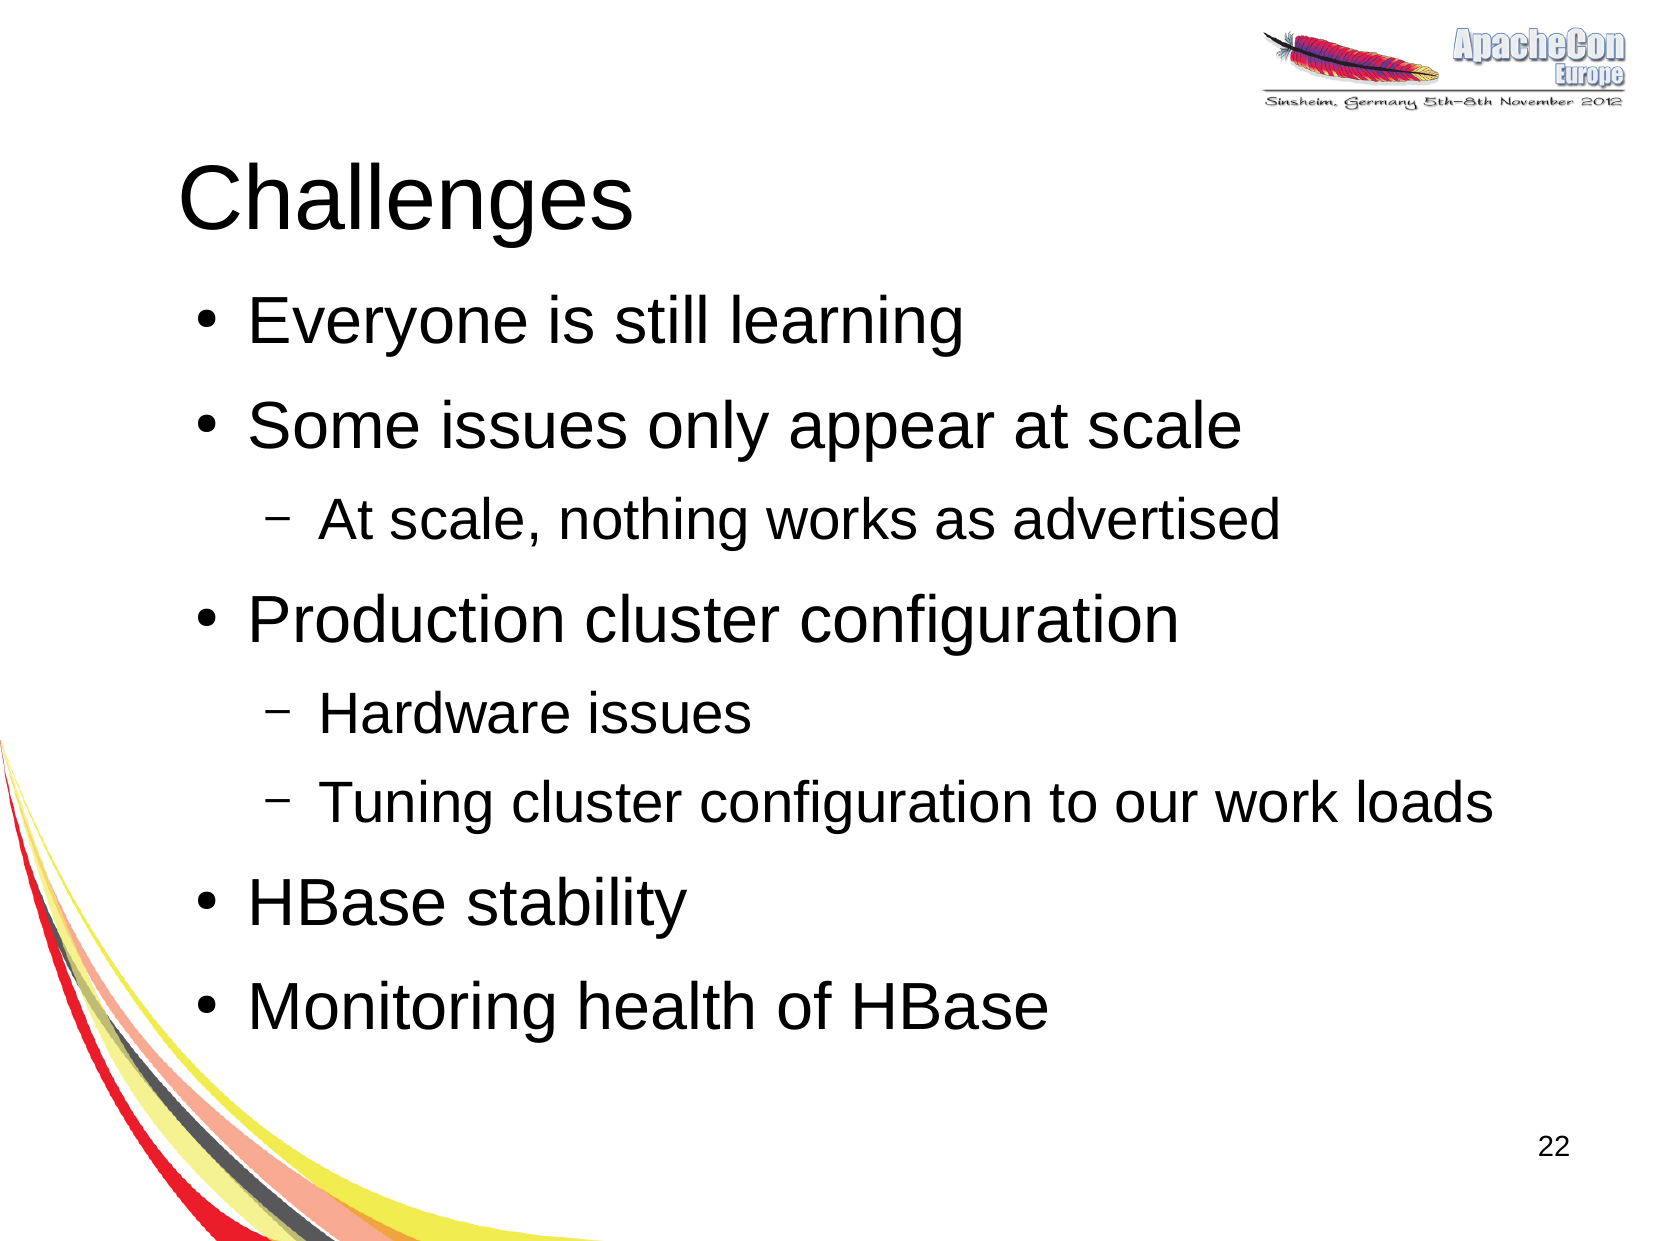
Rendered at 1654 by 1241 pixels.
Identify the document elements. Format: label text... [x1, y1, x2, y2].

title Challenges [177, 141, 1535, 254]
list Everyone is still learning Some issues only appear at scale At scale, nothing works as advertised Production cluster configuration Hardware issues Tuning cluster configuration to our work loads HBase stability Monitoring health of HBase [177, 283, 1535, 1044]
picture [0, 0, 1653, 1241]
